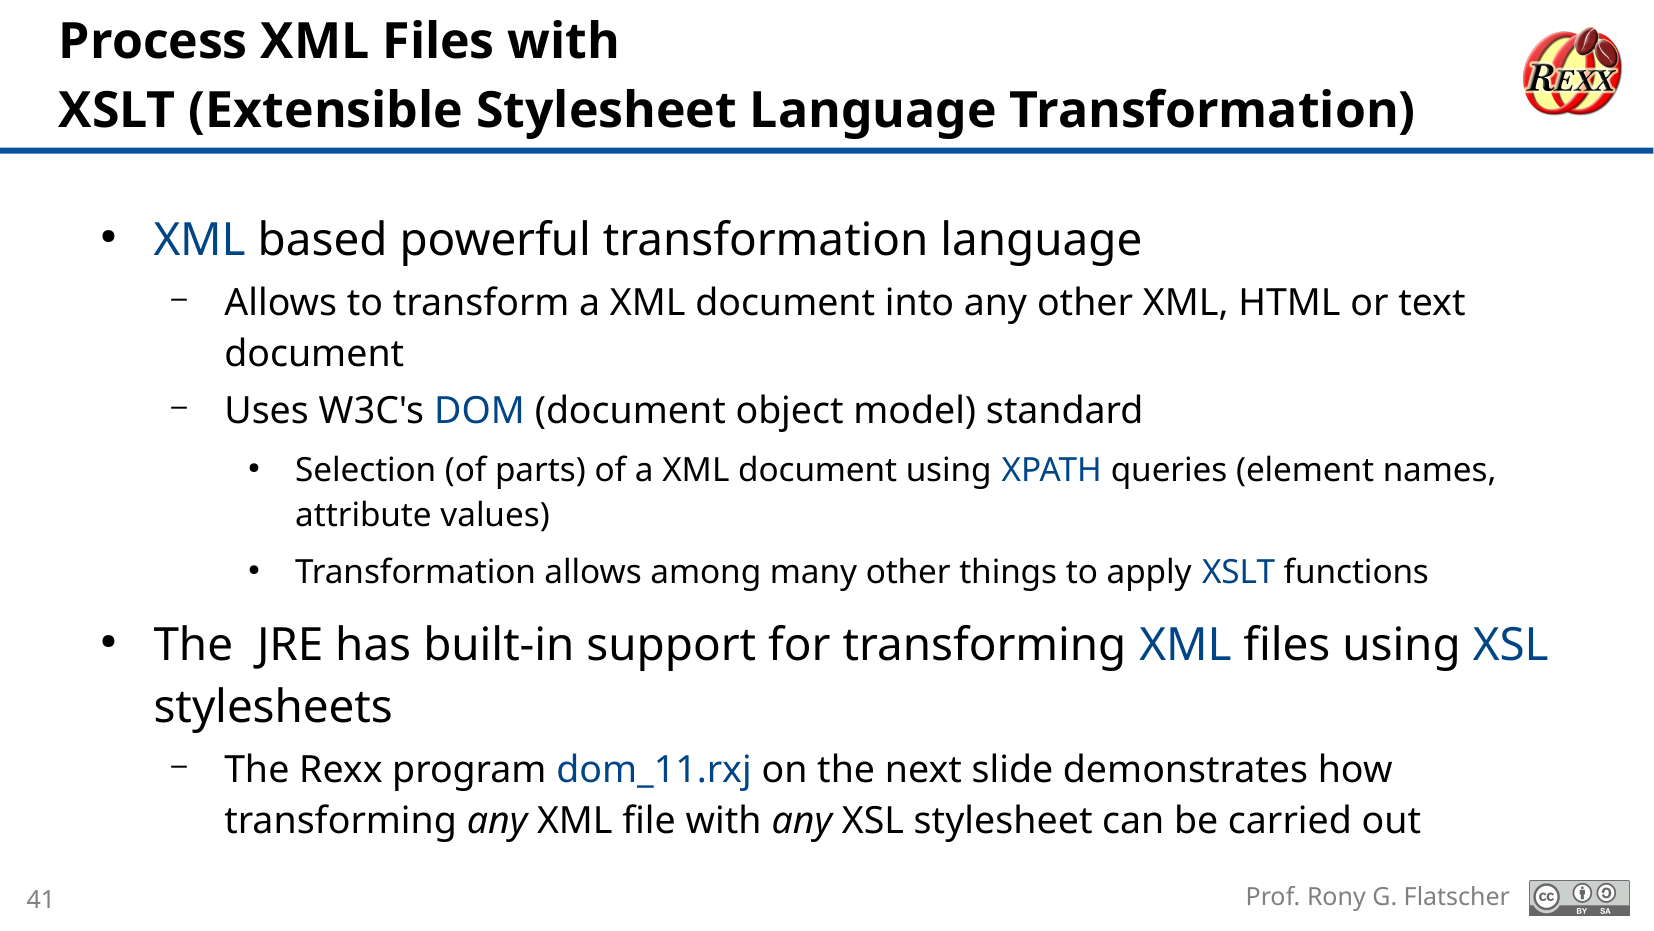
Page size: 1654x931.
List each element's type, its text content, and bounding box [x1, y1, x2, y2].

list XML based powerful transformation language Allows to transform a XML document into any other XML, HTML or text document Uses W3C's DOM (document object model) standard Selection (of parts) of a XML document using XPATH queries (element names, attribute values) Transformation allows among many other things to apply XSLT functions The JRE has built-in support for transforming XML files using XSL stylesheets The Rexx program dom_11.rxj on the next slide demonstrates how transforming any XML file with any XSL stylesheet can be carried out [82, 206, 1571, 857]
title Process XML Files with XSLT (Extensible Stylesheet Language Transformation) [0, 0, 1654, 148]
